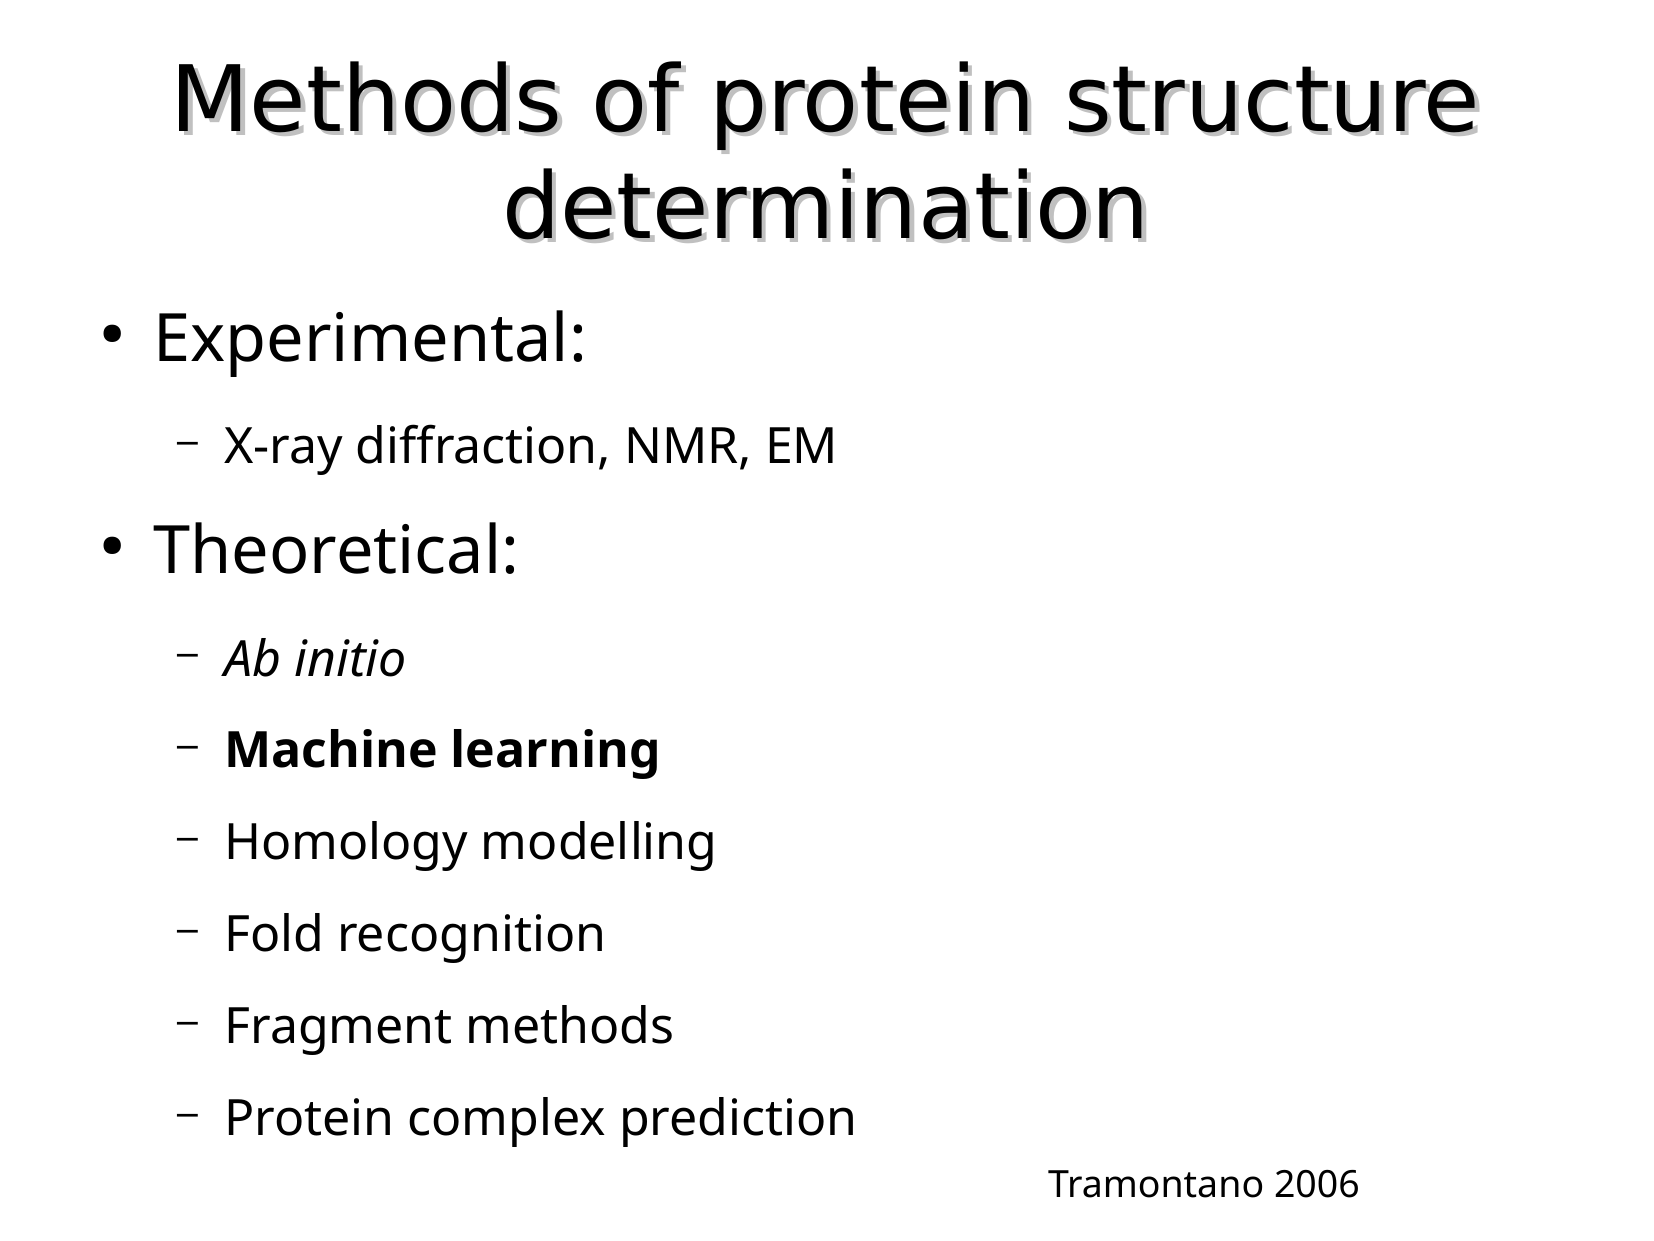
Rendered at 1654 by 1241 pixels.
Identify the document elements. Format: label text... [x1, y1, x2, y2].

text_box Tramontano 2006 [1033, 1150, 1480, 1211]
title Methods of protein structure determination [82, 45, 1571, 261]
list Experimental: X-ray diffraction, NMR, EM Theoretical: Ab initio Machine learning Homology modelling Fold recognition Fragment methods Protein complex prediction [82, 290, 1571, 1094]
